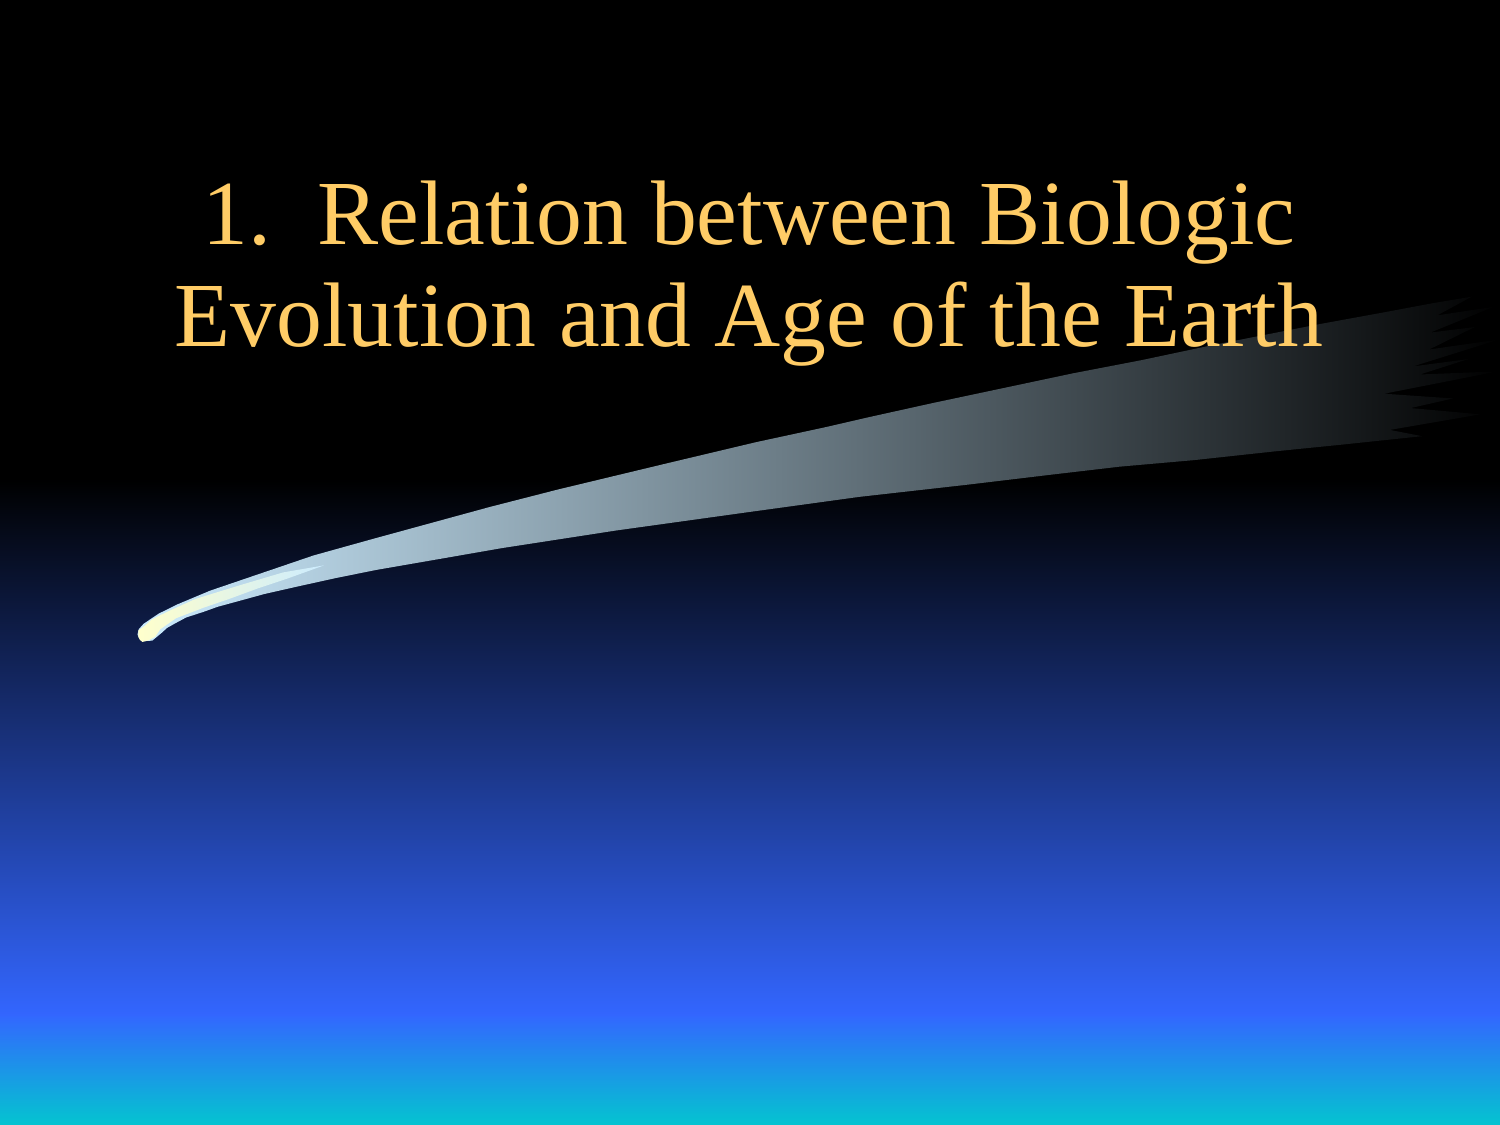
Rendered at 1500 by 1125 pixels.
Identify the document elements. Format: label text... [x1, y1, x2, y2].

title 1. Relation between Biologic Evolution and Age of the Earth [112, 155, 1388, 374]
